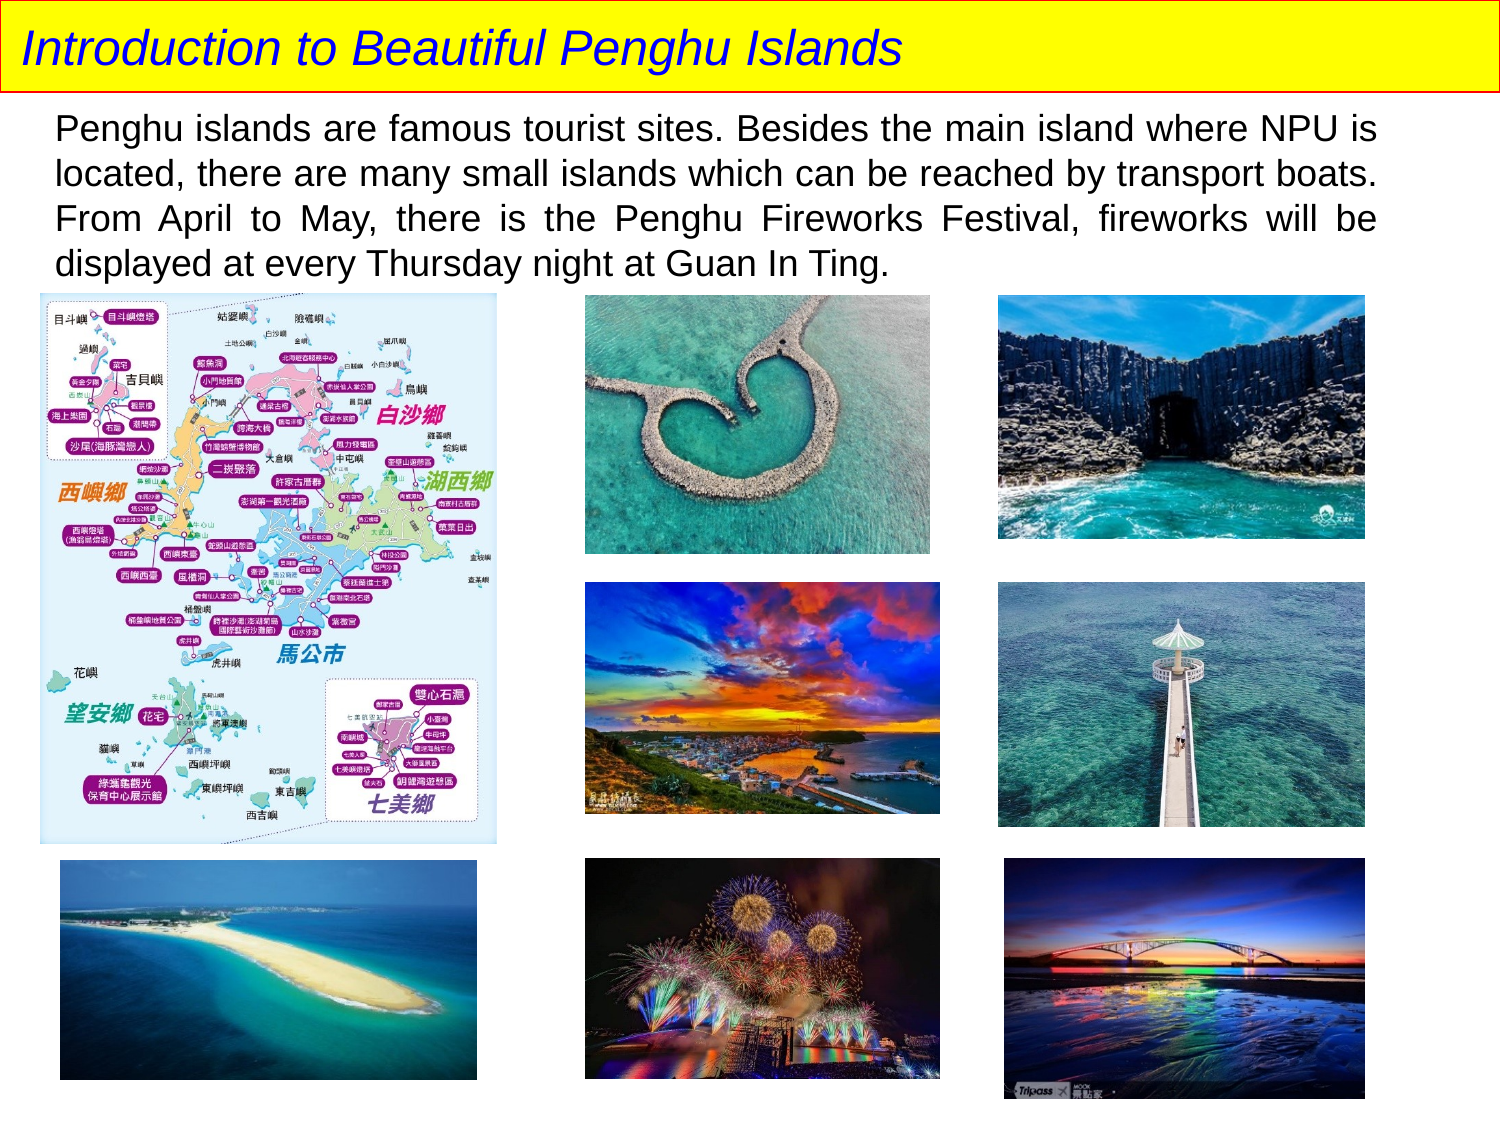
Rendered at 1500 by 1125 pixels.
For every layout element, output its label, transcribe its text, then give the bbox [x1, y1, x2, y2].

picture [250, 1076, 268, 1080]
picture [60, 860, 477, 1080]
picture [998, 582, 1365, 827]
picture [1333, 295, 1346, 299]
picture [585, 295, 930, 554]
picture [585, 582, 940, 814]
text_box Introduction to Beautiful Penghu Islands [6, 8, 919, 83]
text_box Penghu islands are famous tourist sites. Besides the main island where NPU is located, there are many small islands which can be reached by transport boats. From April to May, there is the Penghu Fireworks Festival, fireworks will be displayed at every Thursday night at Guan In Ting. [39, 96, 1458, 294]
picture [1004, 858, 1365, 1099]
text_box [0, 0, 1500, 93]
picture [40, 294, 497, 844]
picture [998, 295, 1365, 539]
picture [934, 789, 940, 796]
picture [585, 858, 940, 1079]
